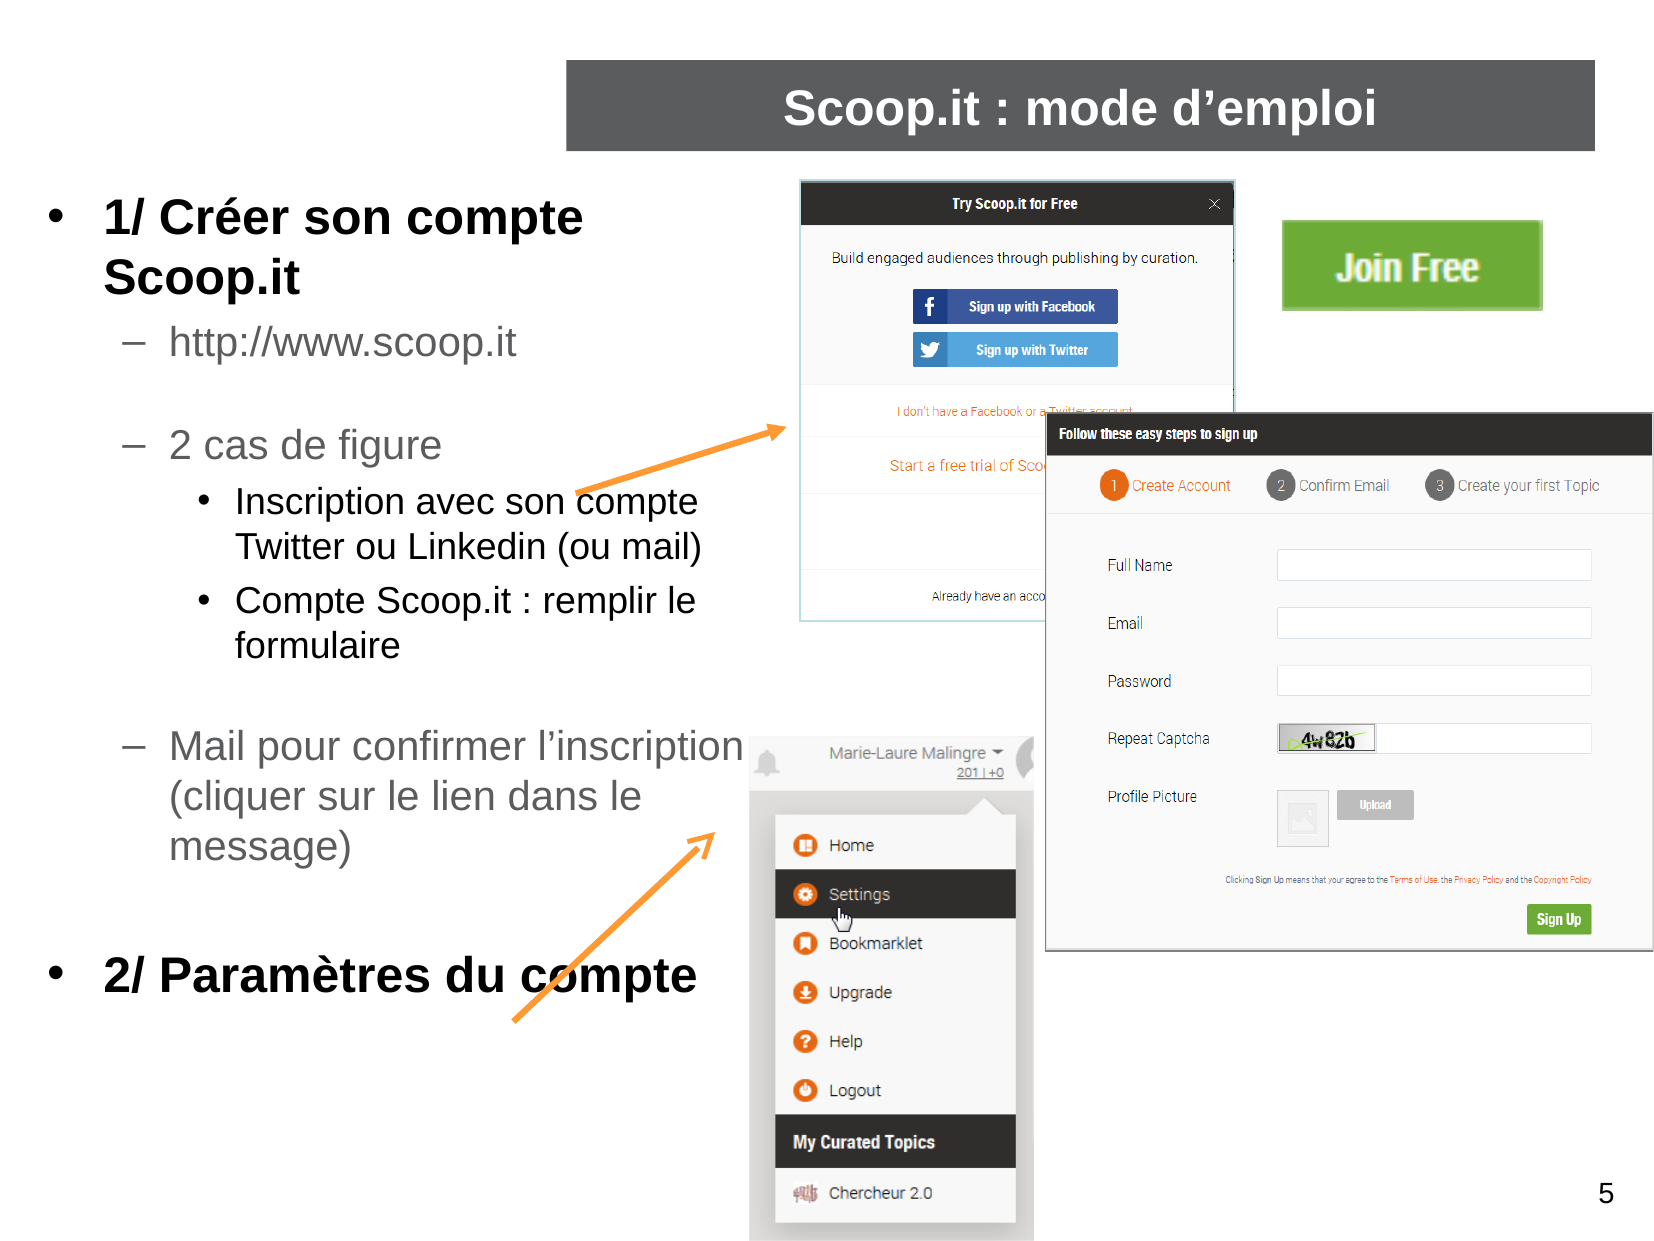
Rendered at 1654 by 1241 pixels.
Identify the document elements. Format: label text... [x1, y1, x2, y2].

text_box Scoop.it : mode d’emploi [566, 60, 1595, 152]
picture [749, 736, 1034, 1241]
picture [1282, 220, 1543, 311]
text_box <numéro> [1243, 1166, 1630, 1241]
picture [1046, 413, 1654, 951]
picture [800, 180, 1235, 621]
text_box 1/ Créer son compte Scoop.it http://www.scoop.it 2 cas de figure Inscription avec son compte Twitter ou Linkedin (ou mail) Compte Scoop.it : remplir le formulaire Mail pour confirmer l’inscription (cliquer sur le lien dans le message) 2/ Paramètres du compte [32, 177, 776, 1206]
